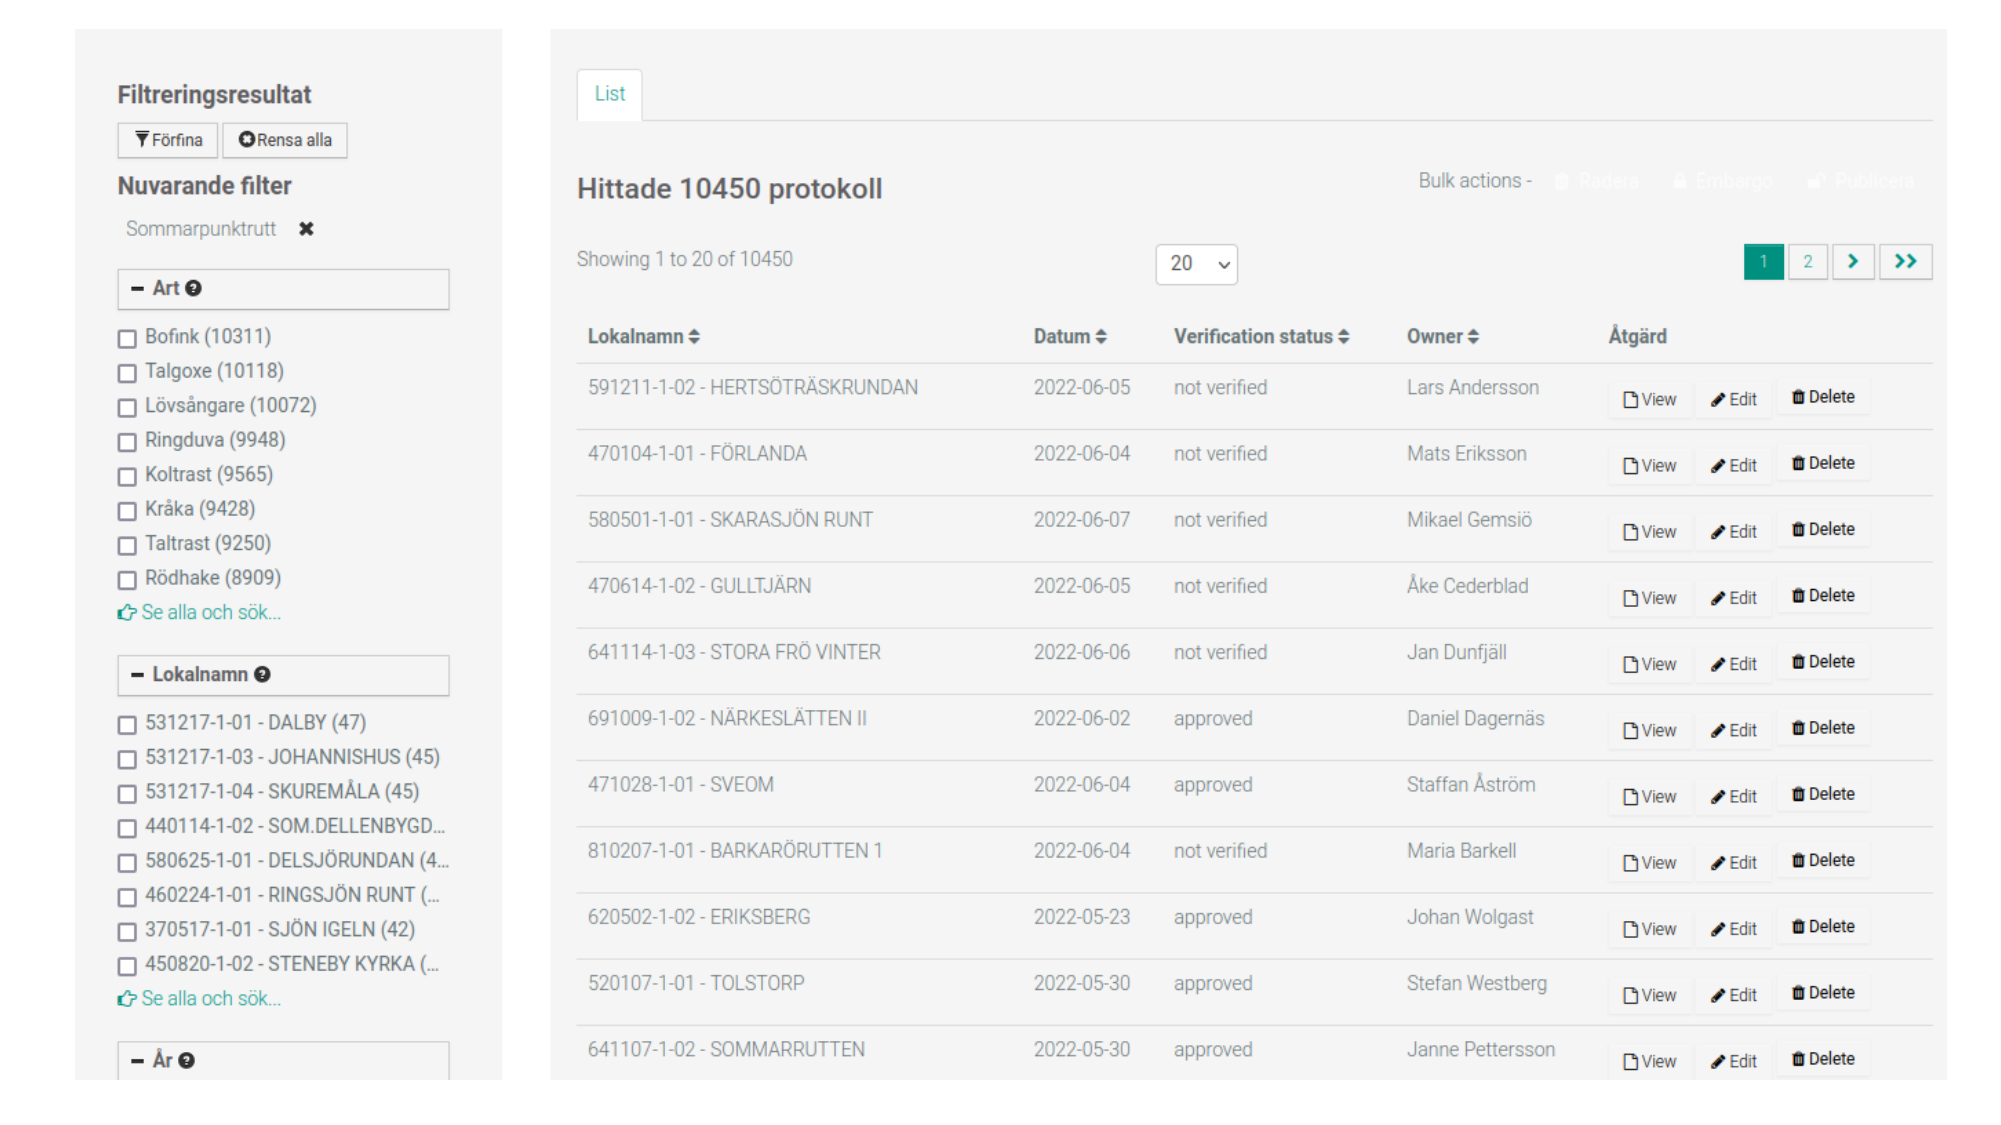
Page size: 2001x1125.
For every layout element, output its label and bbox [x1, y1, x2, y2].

picture [75, 29, 1947, 1081]
